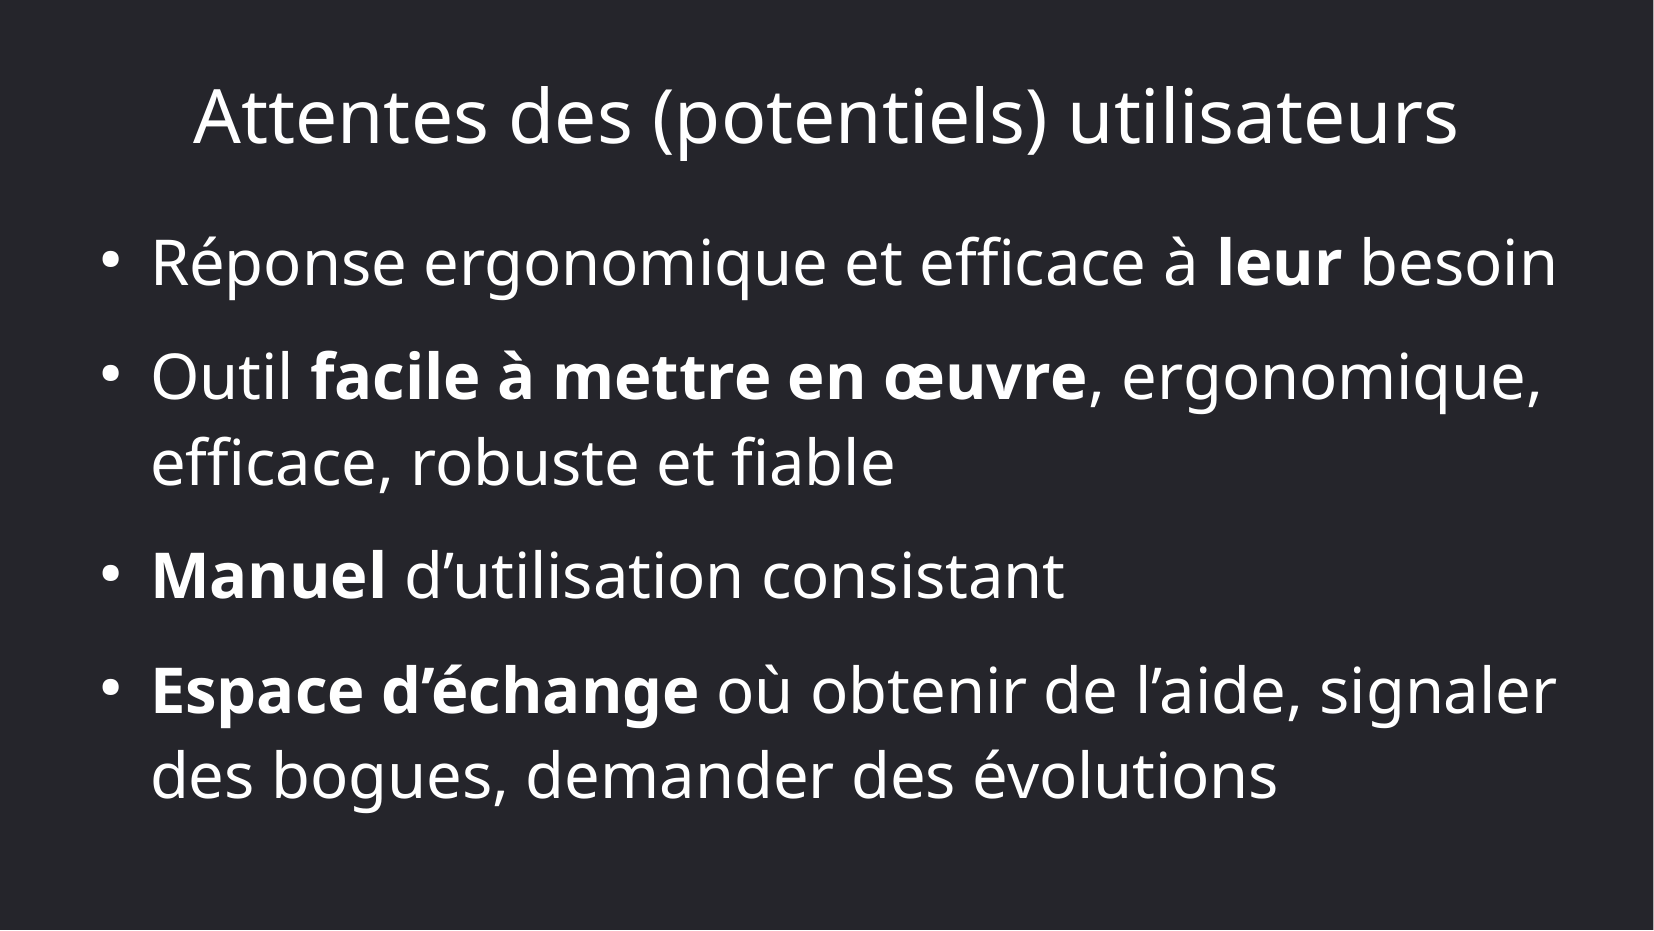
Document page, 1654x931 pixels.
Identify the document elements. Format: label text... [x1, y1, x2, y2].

title Attentes des (potentiels) utilisateurs [82, 37, 1571, 193]
list Réponse ergonomique et efficace à leur besoin Outil facile à mettre en œuvre, ergonomique, efficace, robuste et fiable Manuel d’utilisation consistant Espace d’échange où obtenir de l’aide, signaler des bogues, demander des évolutions [82, 217, 1571, 857]
